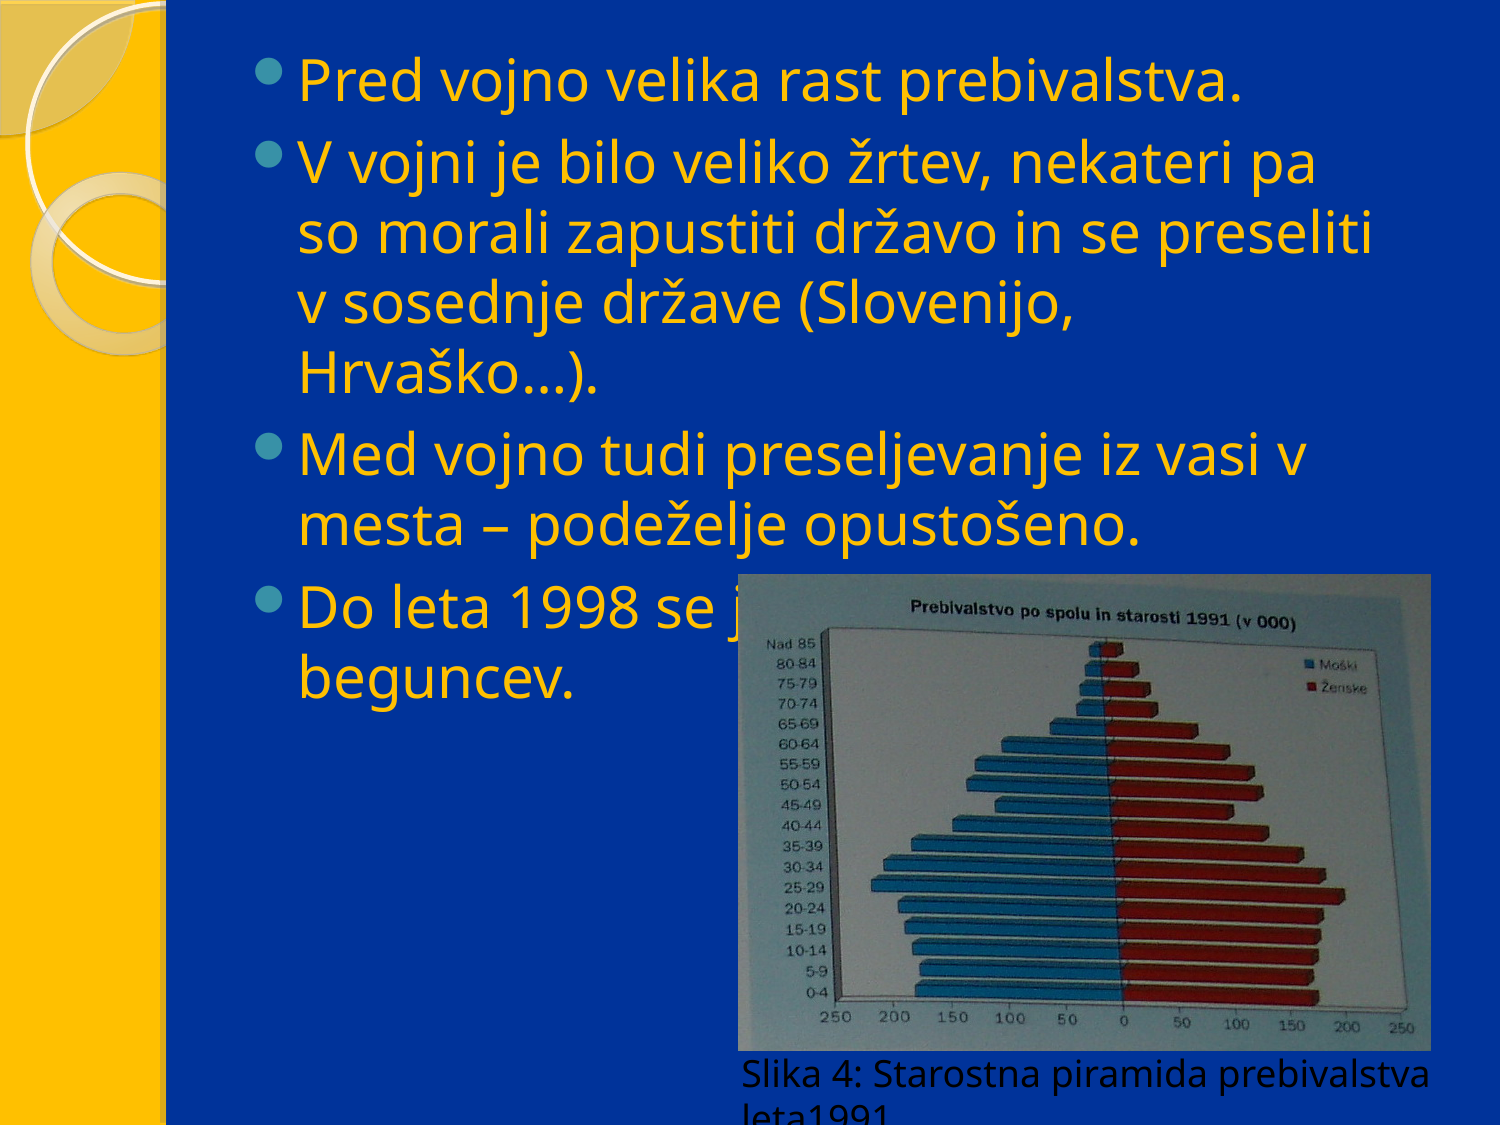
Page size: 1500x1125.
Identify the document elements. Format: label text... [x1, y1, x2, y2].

text_box Slika 4: Starostna piramida prebivalstva leta1991 [726, 1042, 1500, 1125]
list Pred vojno velika rast prebivalstva. V vojni je bilo veliko žrtev, nekateri pa so morali zapustiti državo in se preseliti v sosednje države (Slovenijo, Hrvaško…). Med vojno tudi preseljevanje iz vasi v mesta – podeželje opustošeno. Do leta 1998 se je v BiH vrnilo večina beguncev. [222, 35, 1407, 832]
picture [738, 574, 1431, 1042]
